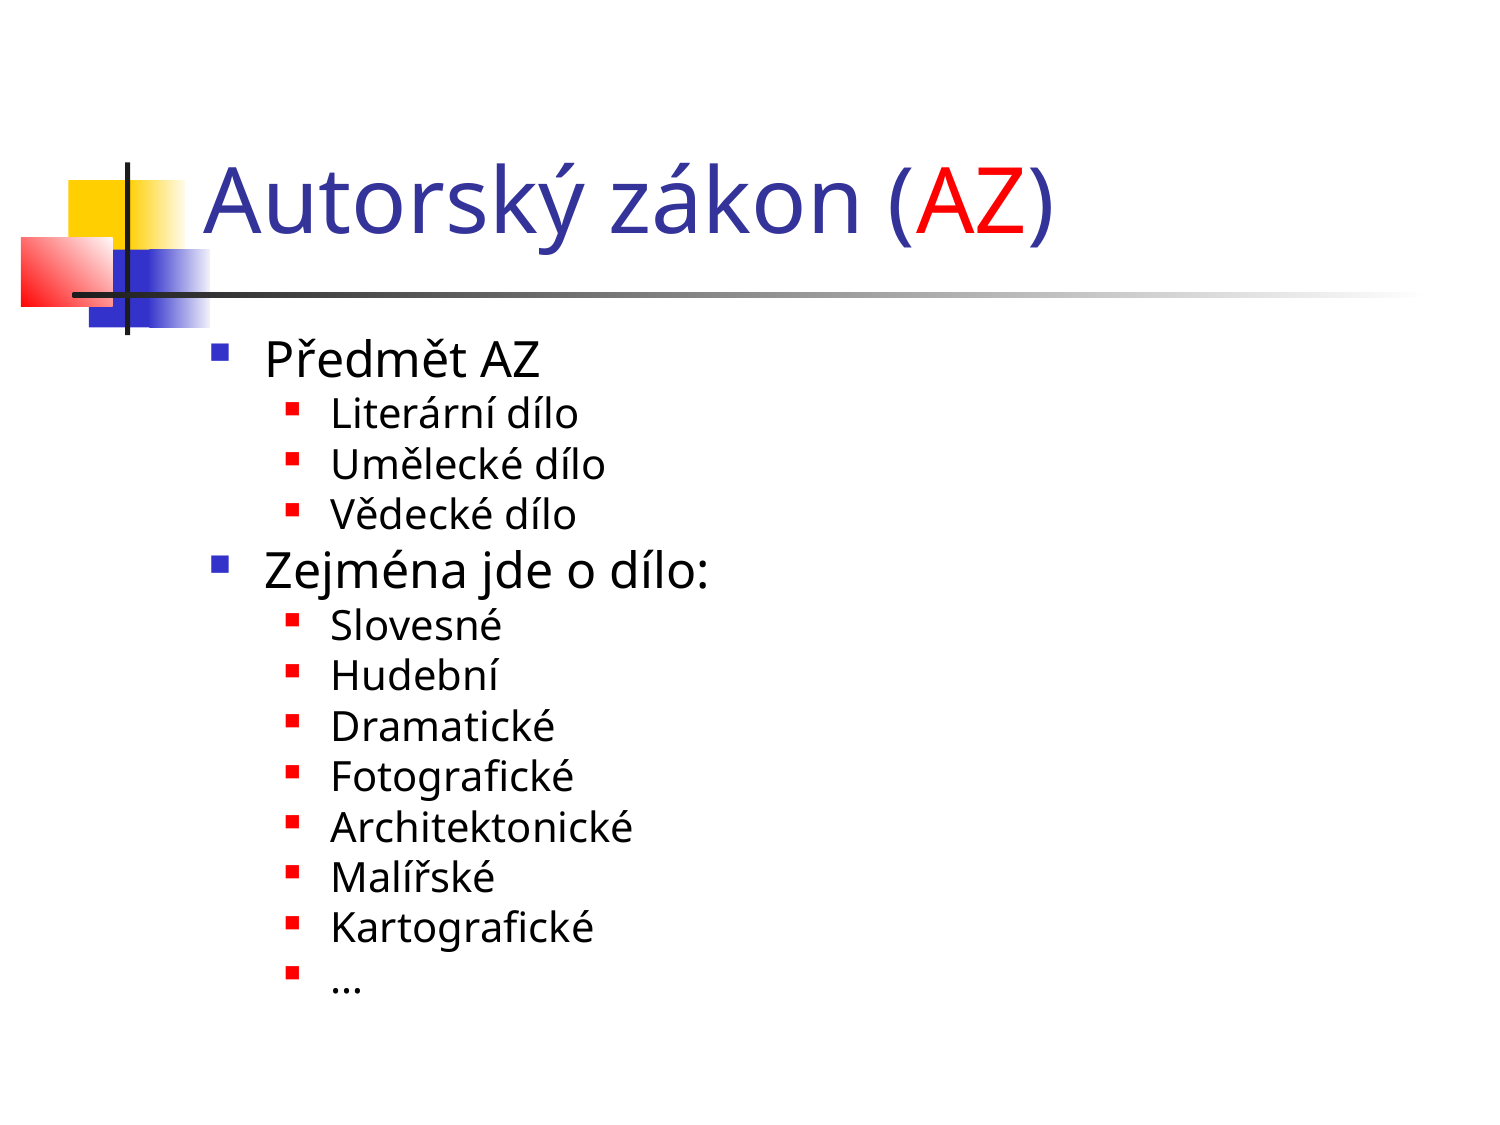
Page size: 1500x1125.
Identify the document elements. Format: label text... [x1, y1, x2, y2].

title Autorský zákon (AZ) [188, 35, 1468, 276]
list Předmět AZ Literární dílo Umělecké dílo Vědecké dílo Zejména jde o dílo: Slovesné Hudební Dramatické Fotografické Architektonické Malířské Kartografické … [193, 331, 1469, 1009]
